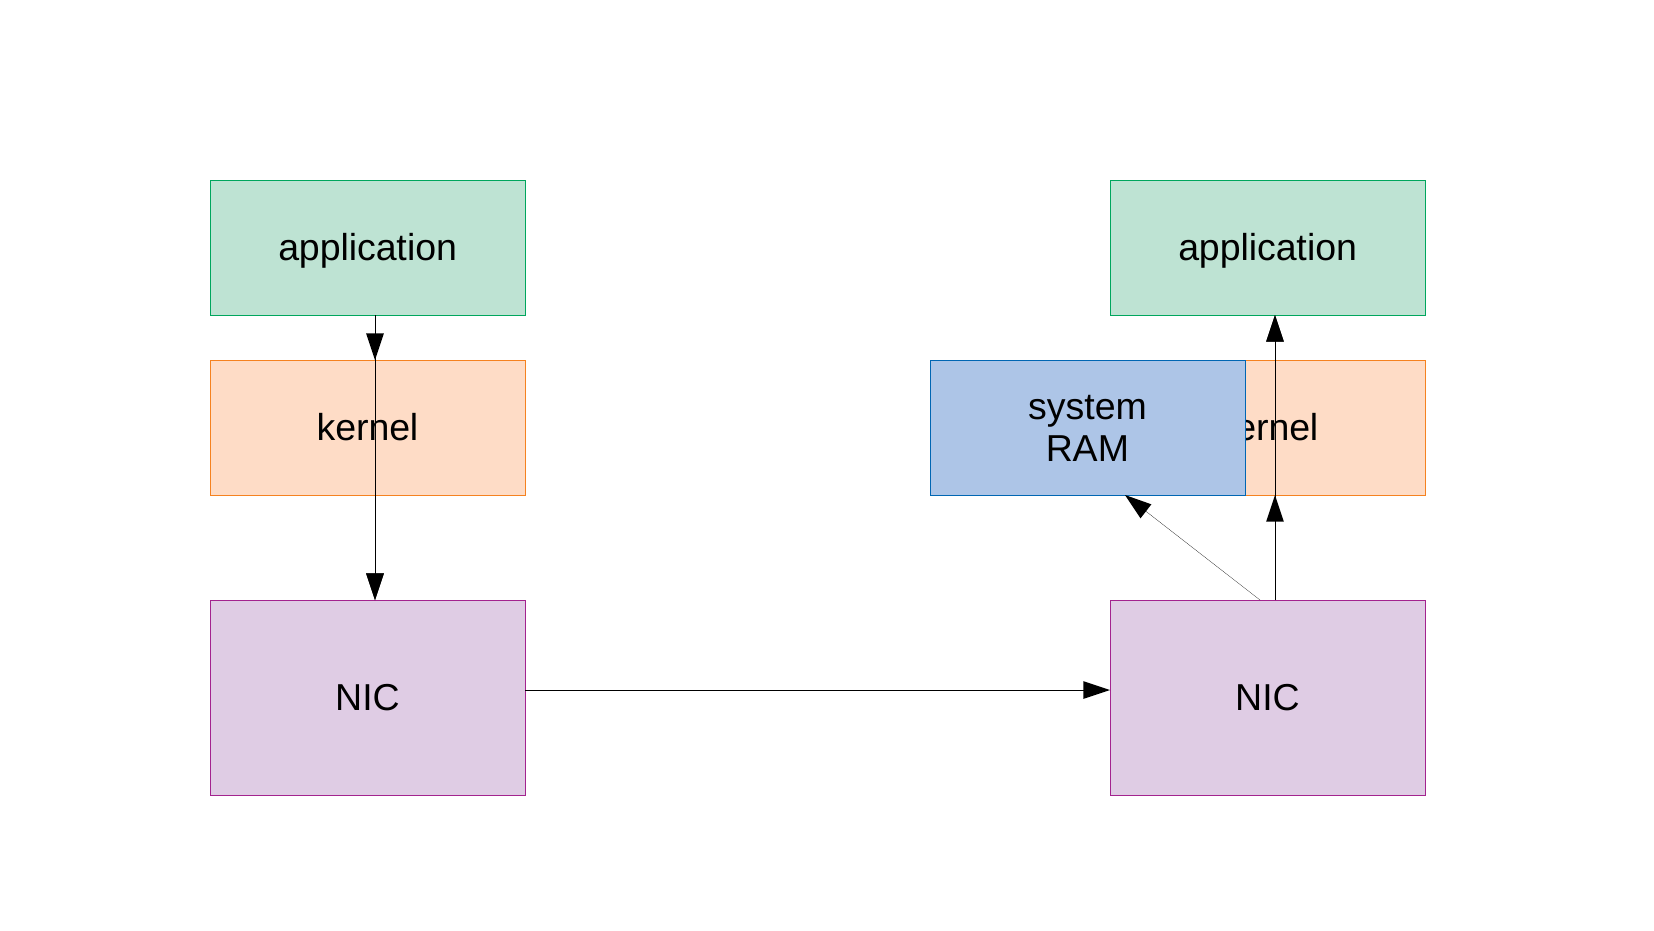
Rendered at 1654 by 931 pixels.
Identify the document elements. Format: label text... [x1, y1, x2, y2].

text_box kernel [210, 360, 375, 496]
text_box kernel [376, 360, 526, 496]
text_box application [1110, 180, 1426, 316]
text_box NIC [210, 600, 526, 796]
text_box NIC [1110, 600, 1426, 796]
text_box kernel [1276, 360, 1426, 496]
text_box kernel [1246, 360, 1275, 496]
text_box application [210, 180, 526, 316]
text_box system RAM [930, 360, 1246, 496]
